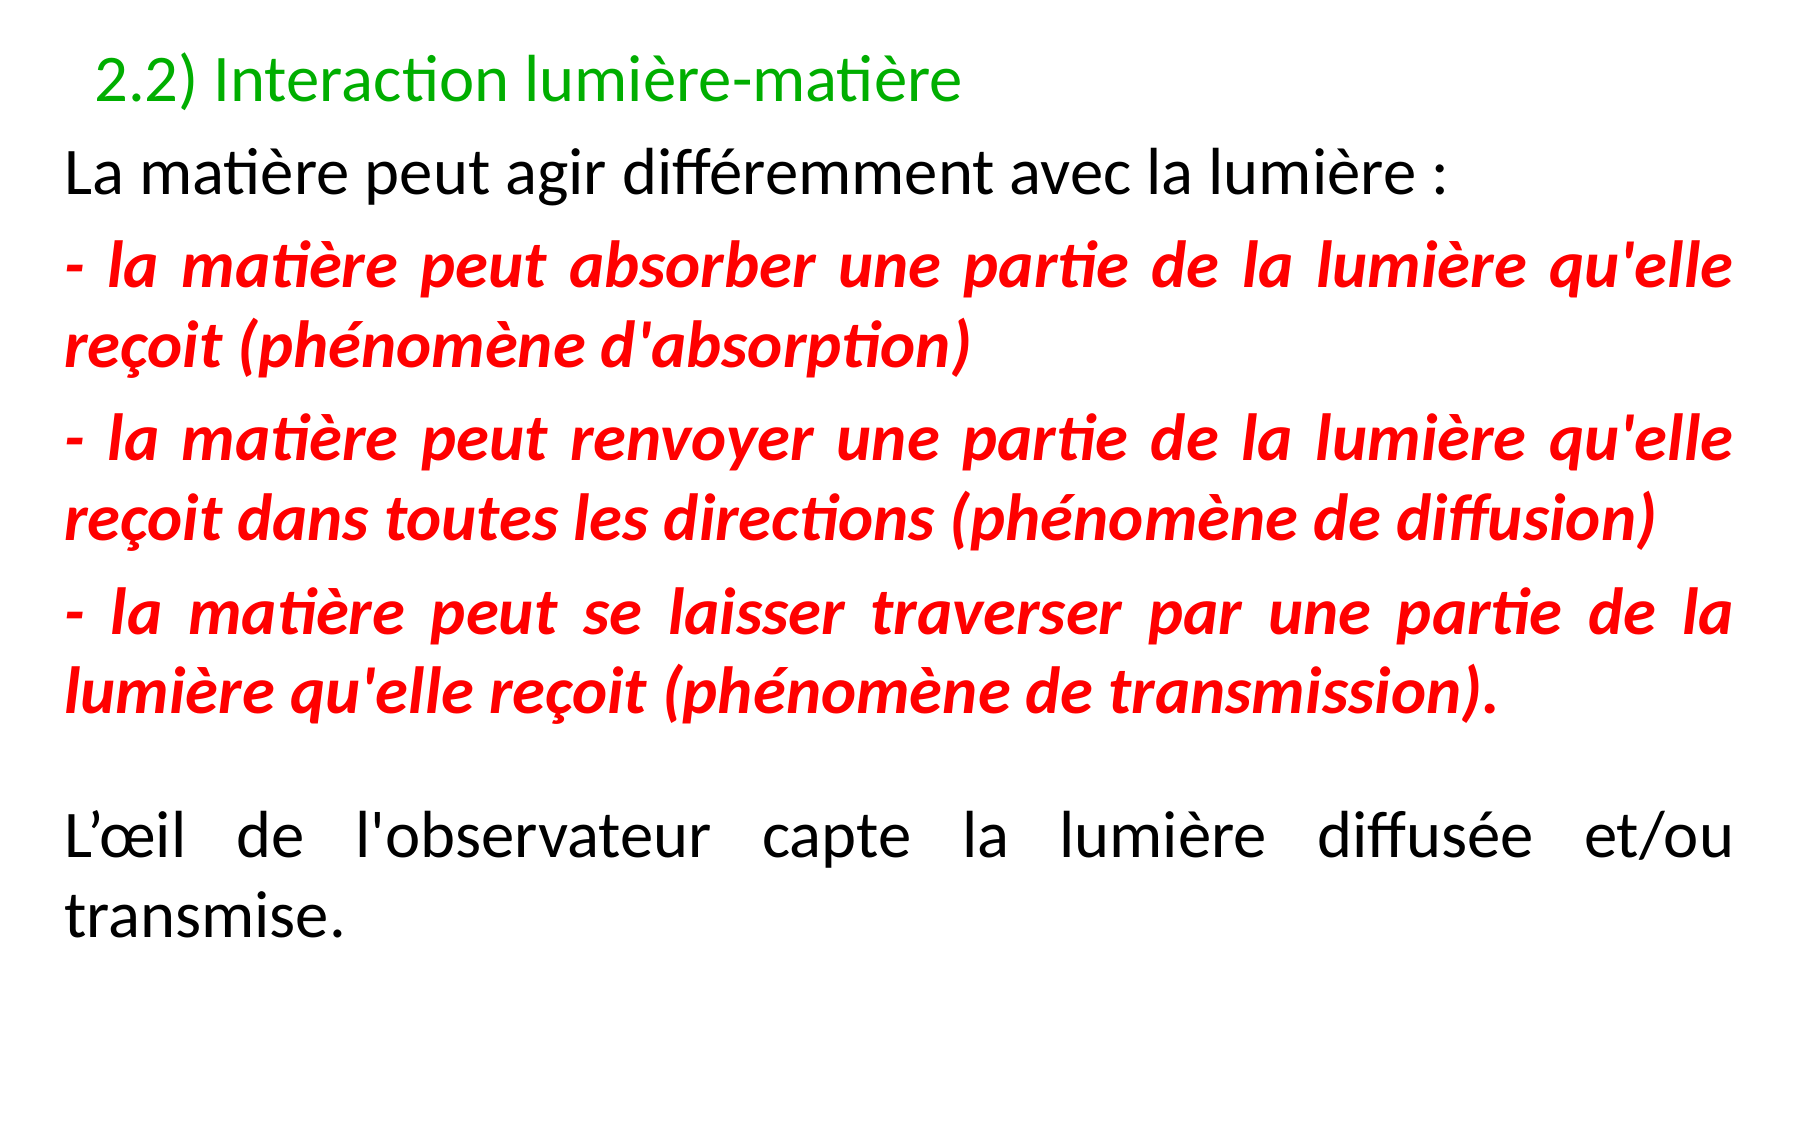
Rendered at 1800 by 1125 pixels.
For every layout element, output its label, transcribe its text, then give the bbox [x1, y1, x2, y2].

list 2.2) Interaction lumière-matière La matière peut agir différemment avec la lumière : - la matière peut absorber une partie de la lumière qu'elle reçoit (phénomène d'absorption) - la matière peut renvoyer une partie de la lumière qu'elle reçoit dans toutes les directions (phénomène de diffusion) - la matière peut se laisser traverser par une partie de la lumière qu'elle reçoit (phénomène de transmission). L’œil de l'observateur capte la lumière diffusée et/ou transmise. [49, 27, 1751, 1093]
